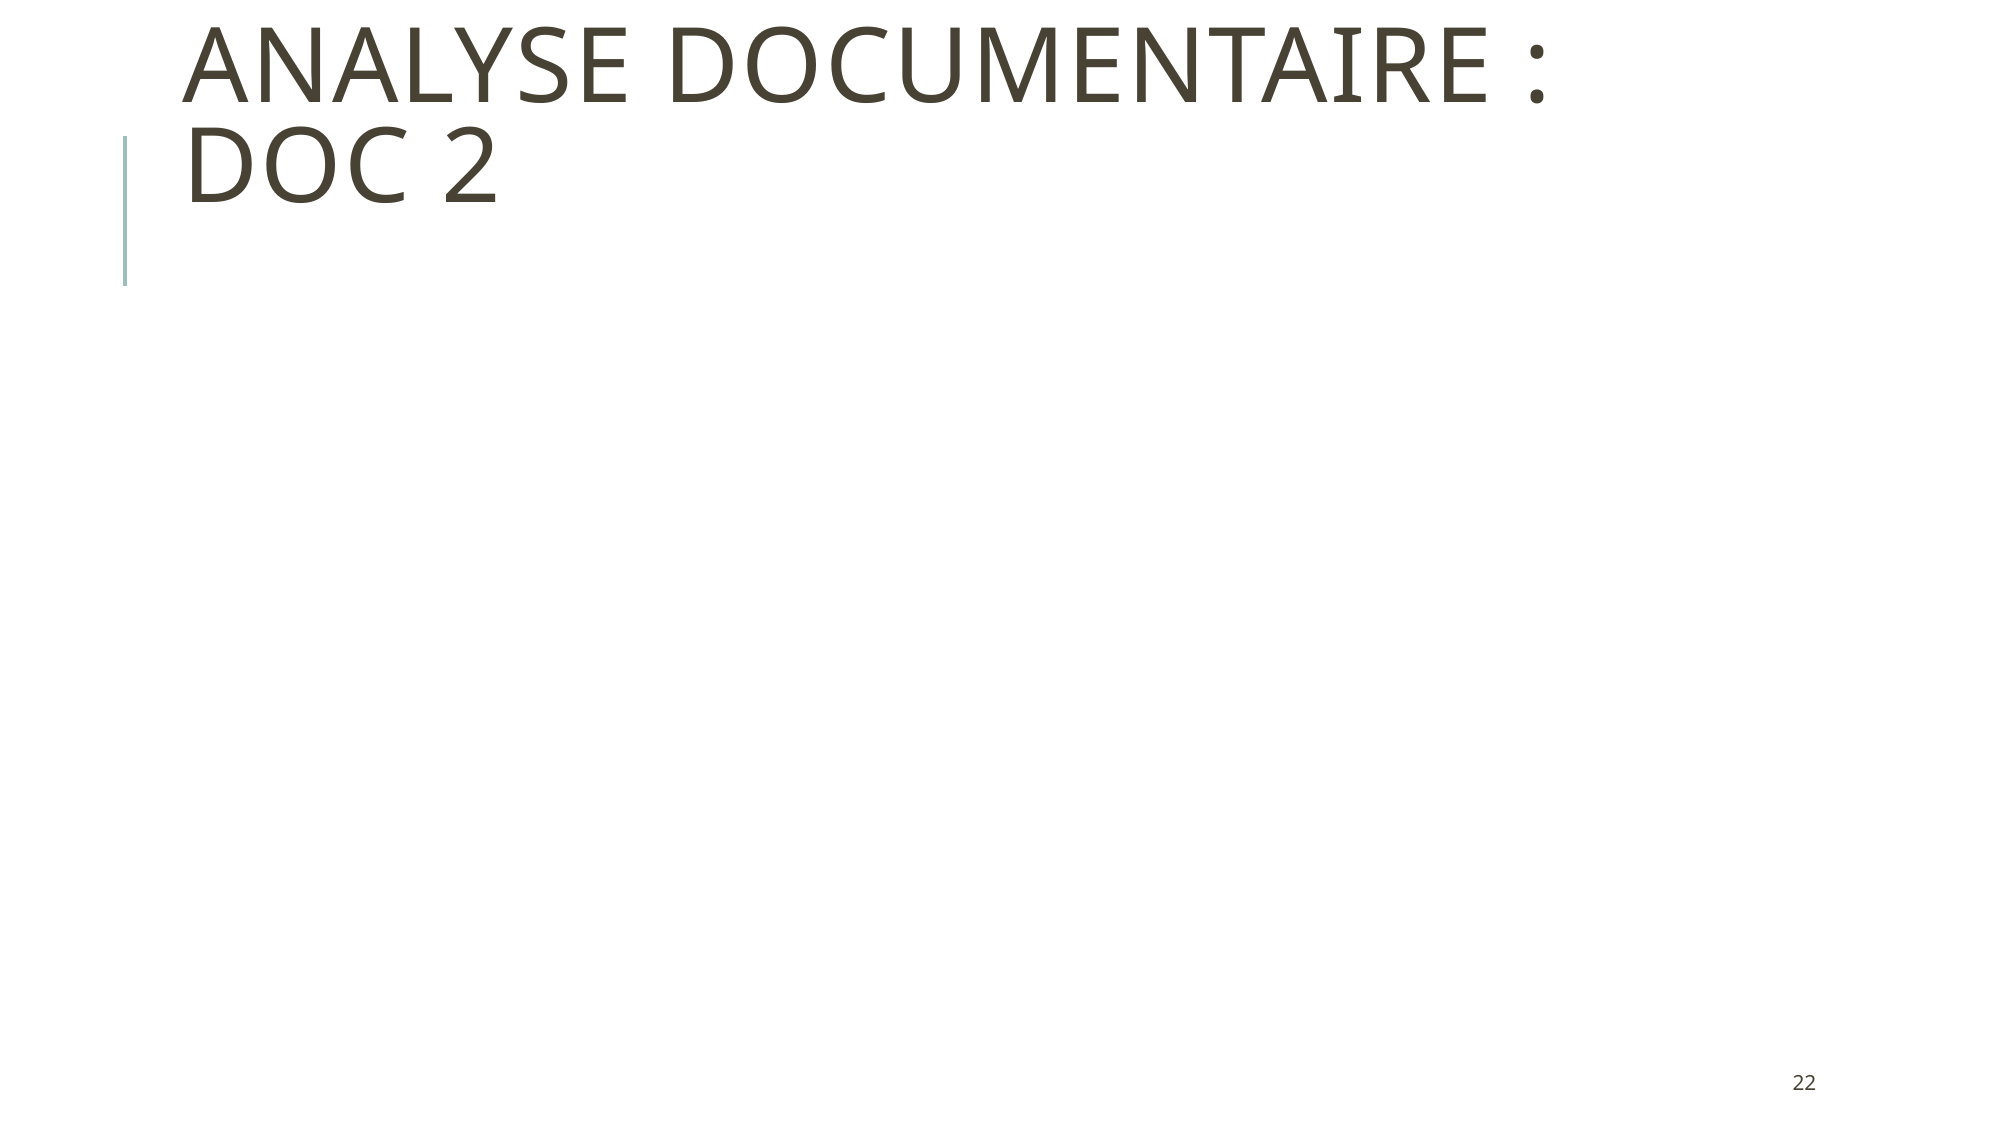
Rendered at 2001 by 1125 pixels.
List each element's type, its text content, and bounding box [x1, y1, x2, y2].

title Analyse documentaire : doc 2 [168, 0, 1763, 246]
text_box 22 [1777, 1061, 1938, 1107]
